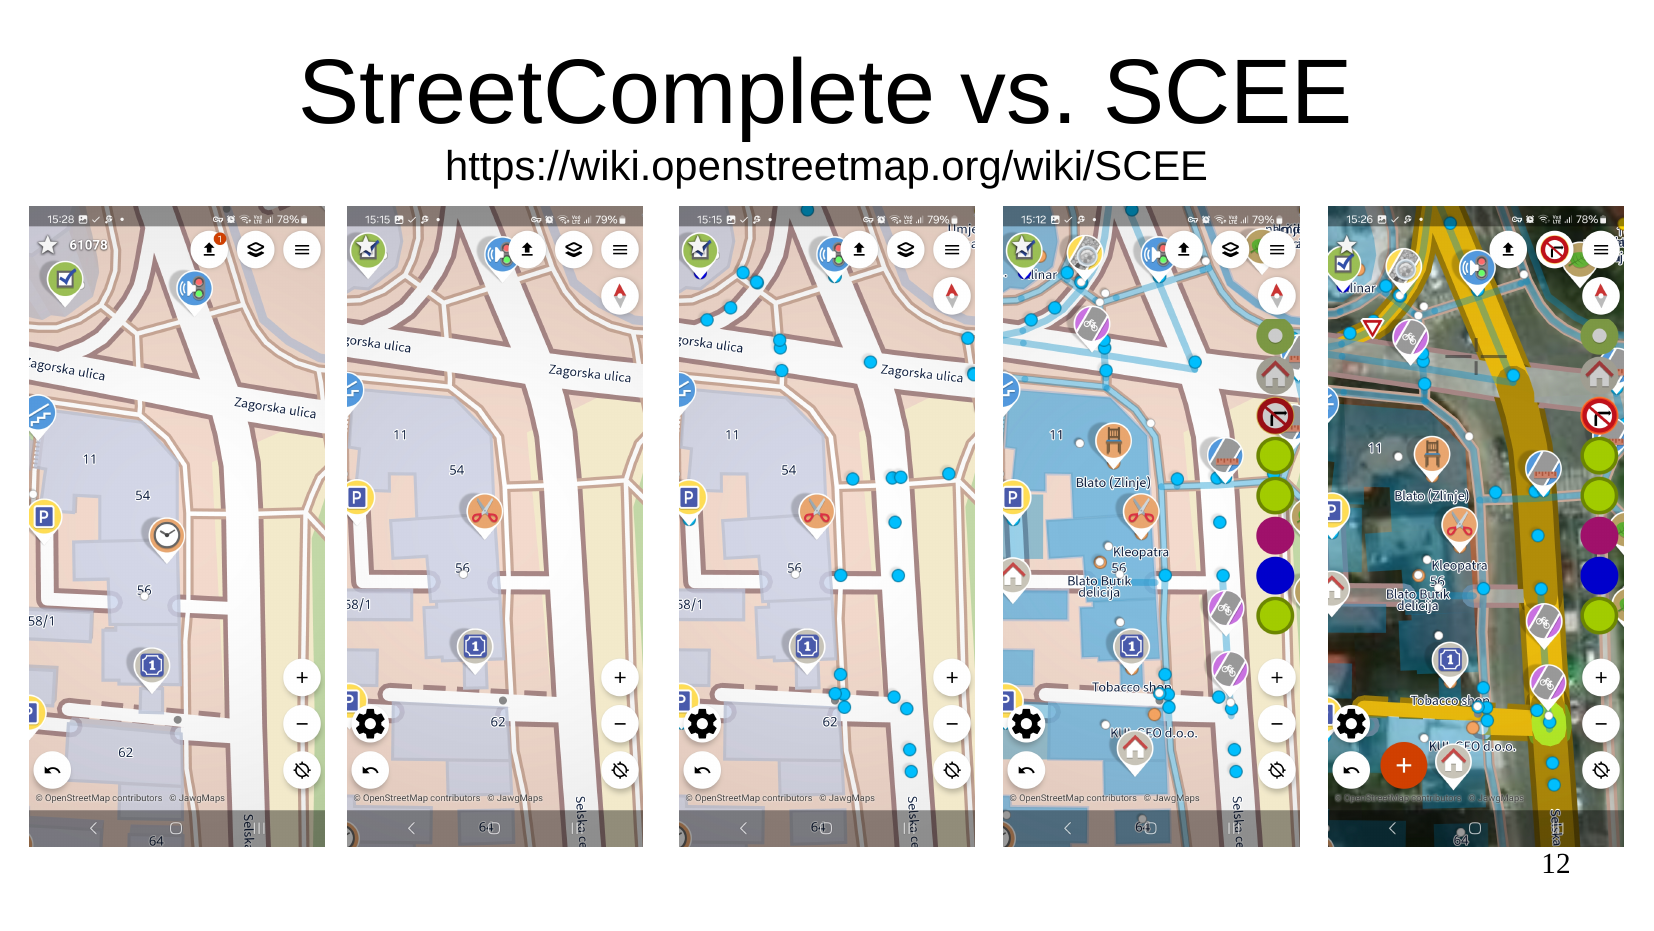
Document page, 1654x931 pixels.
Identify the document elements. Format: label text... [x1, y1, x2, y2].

picture [347, 206, 643, 847]
picture [679, 206, 975, 847]
picture [1003, 206, 1300, 847]
picture [1328, 206, 1624, 847]
picture [29, 206, 325, 847]
title StreetComplete vs. SCEE https://wiki.openstreetmap.org/wiki/SCEE [82, 37, 1571, 193]
